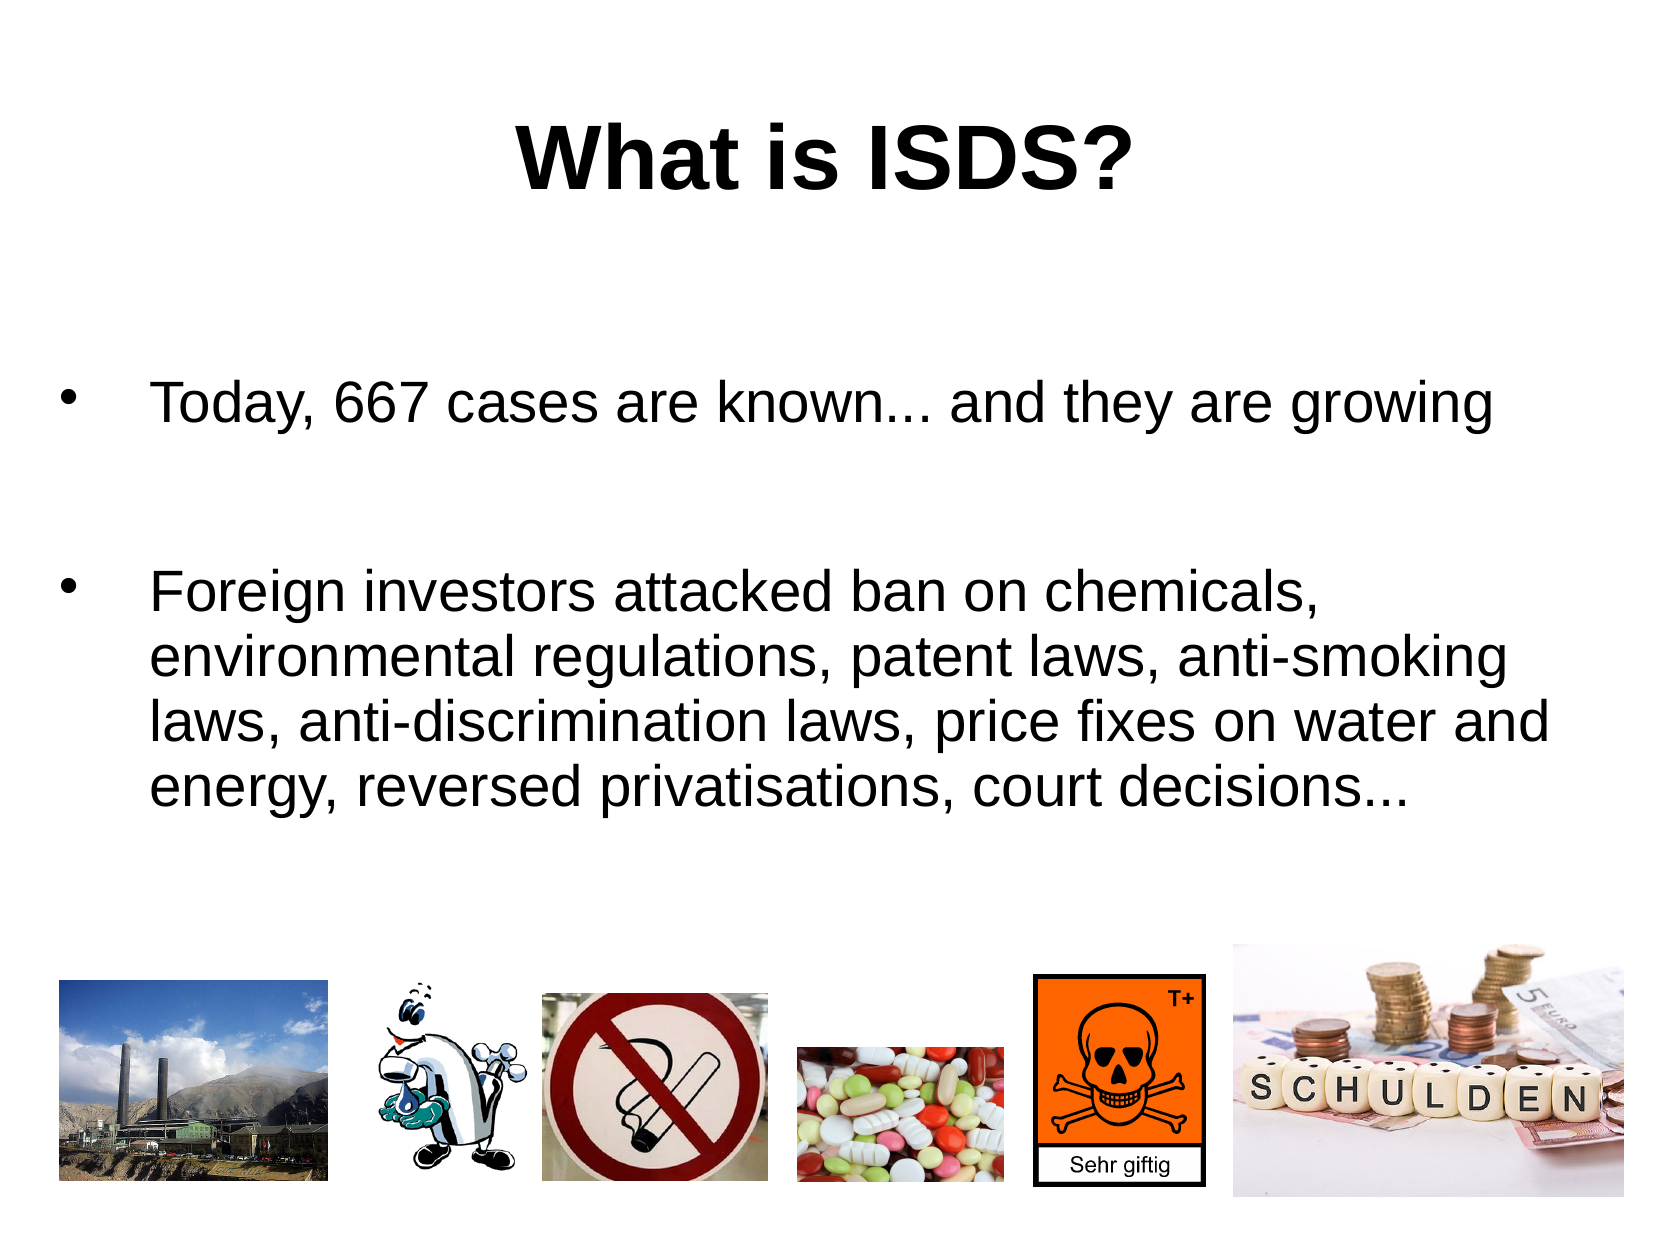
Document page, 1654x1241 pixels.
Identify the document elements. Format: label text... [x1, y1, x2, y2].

picture [59, 980, 328, 1181]
picture [1033, 974, 1206, 1188]
picture [1233, 944, 1624, 1197]
list Today, 667 cases are known... and they are growing Foreign investors attacked ban on chemicals, environmental regulations, patent laws, anti-smoking laws, anti-discrimination laws, price fixes on water and energy, reversed privatisations, court decisions... [59, 265, 1595, 1098]
title What is ISDS? [82, 49, 1571, 257]
picture [542, 993, 768, 1181]
picture [373, 977, 532, 1181]
picture [797, 1047, 1004, 1182]
